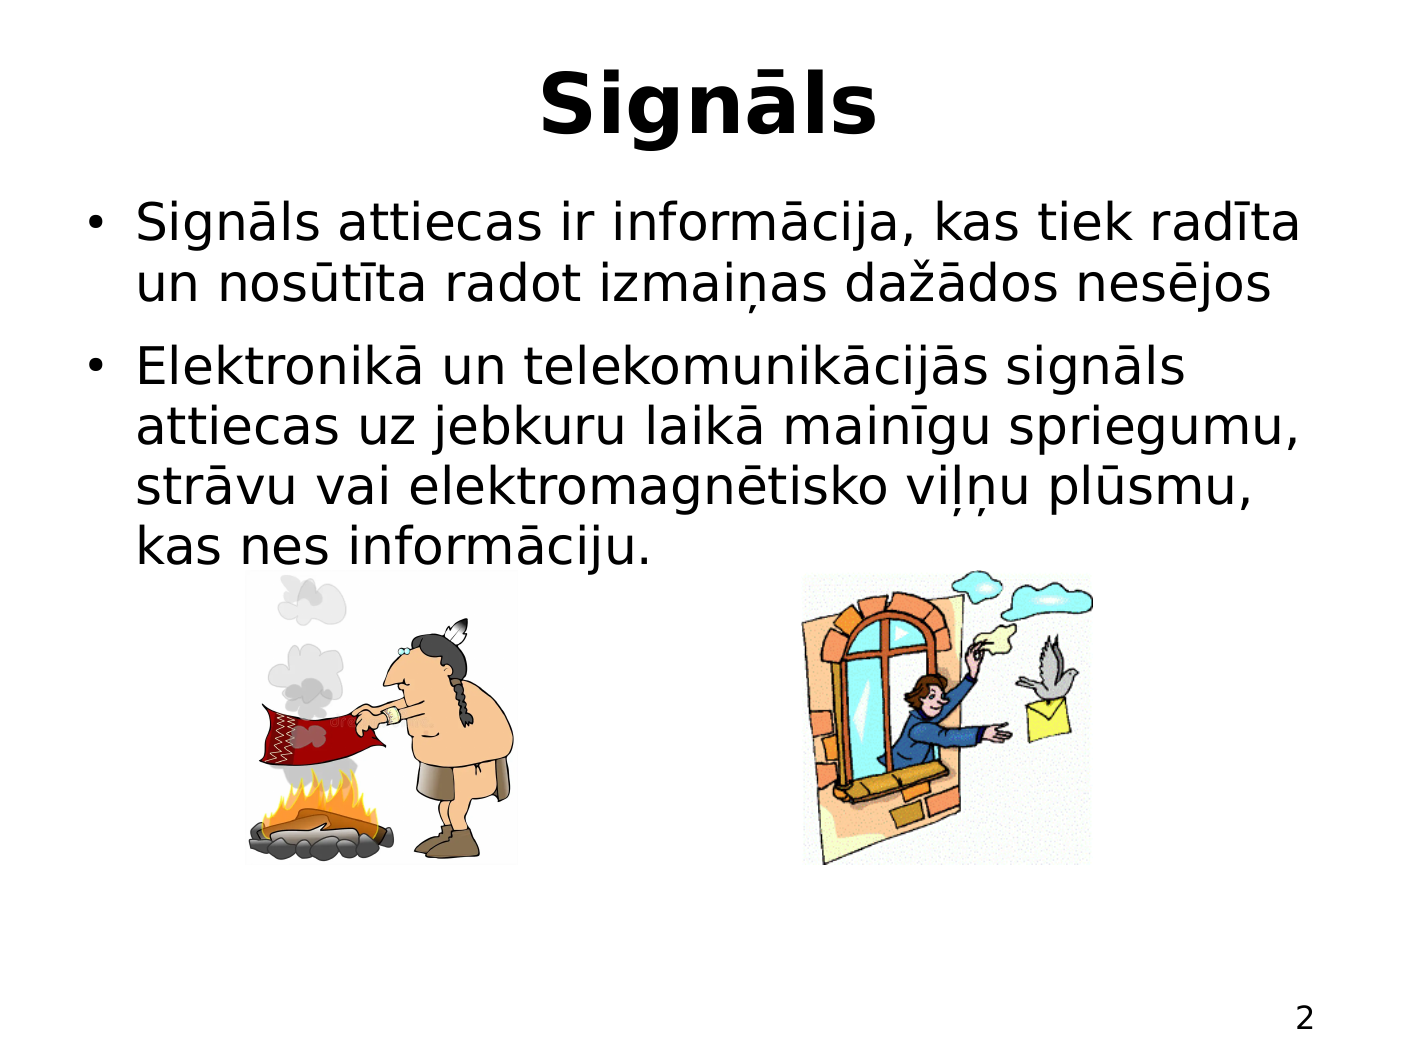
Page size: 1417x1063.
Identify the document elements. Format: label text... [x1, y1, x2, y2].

title Signāls [70, 42, 1346, 168]
picture [801, 570, 1093, 865]
picture [245, 570, 518, 865]
list Signāls attiecas ir informācija, kas tiek radīta un nosūtīta radot izmaiņas dažādos nesējos Elektronikā un telekomunikācijās signāls attiecas uz jebkuru laikā mainīgu spriegumu, strāvu vai elektromagnētisko viļņu plūsmu, kas nes informāciju. [70, 192, 1318, 586]
